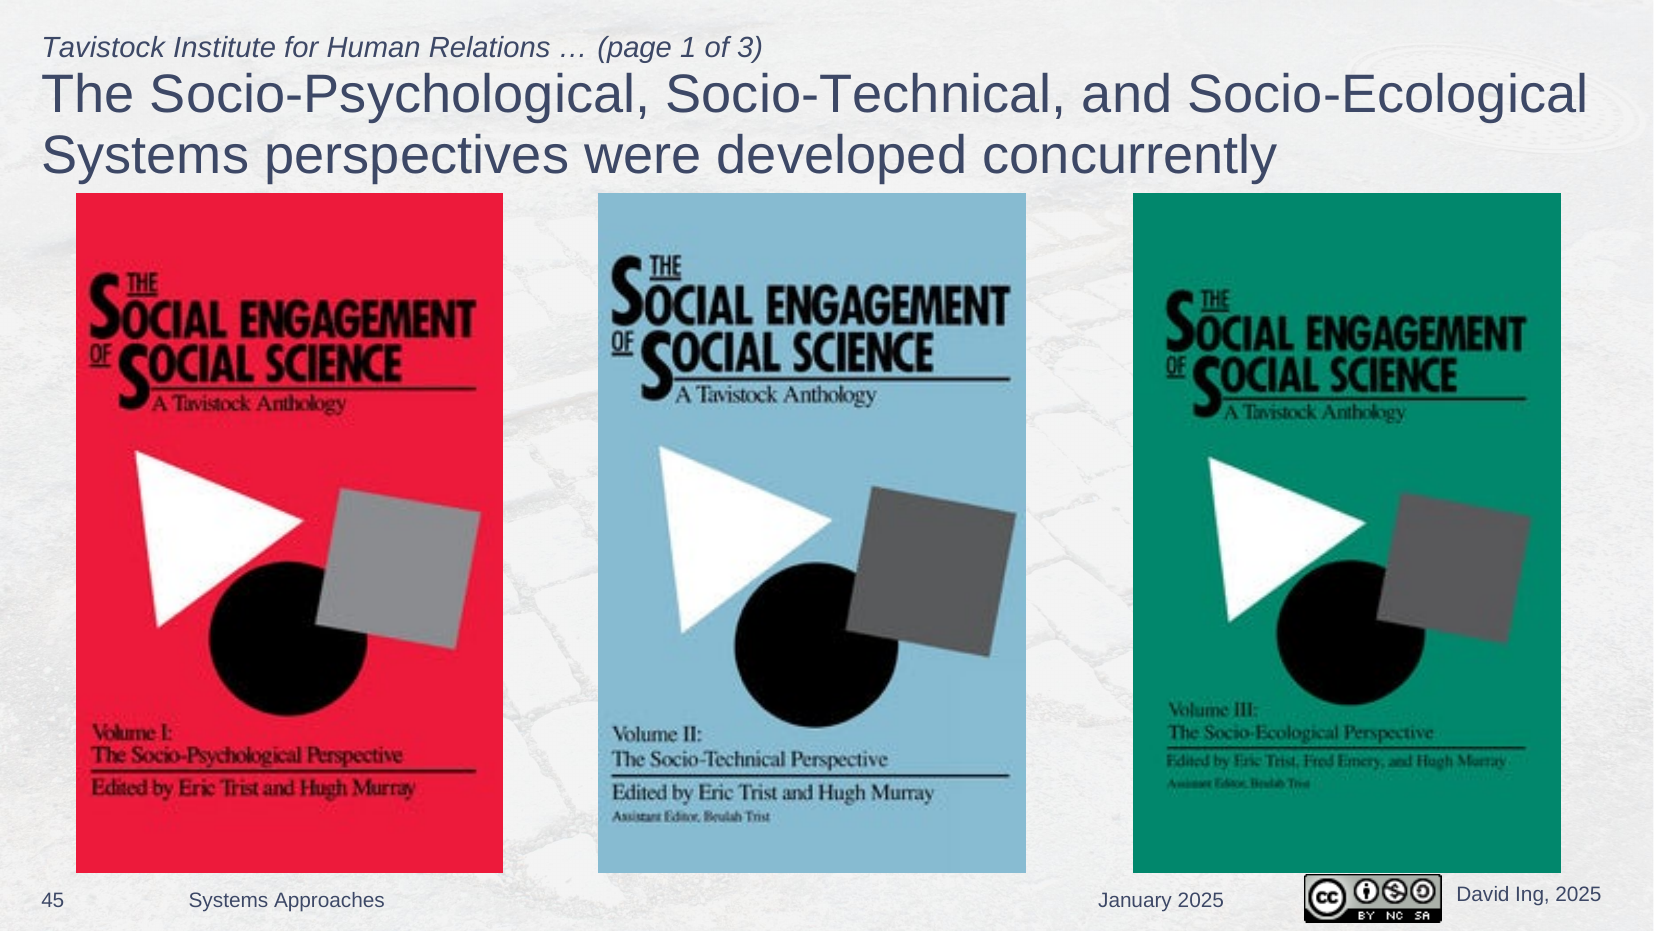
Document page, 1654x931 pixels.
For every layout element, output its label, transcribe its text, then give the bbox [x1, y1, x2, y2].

picture [0, 0, 1654, 931]
title Tavistock Institute for Human Relations … (page 1 of 3) The Socio-Psychological, Socio-Technical, and Socio-Ecological Systems perspectives were developed concurrently [41, 30, 1613, 194]
